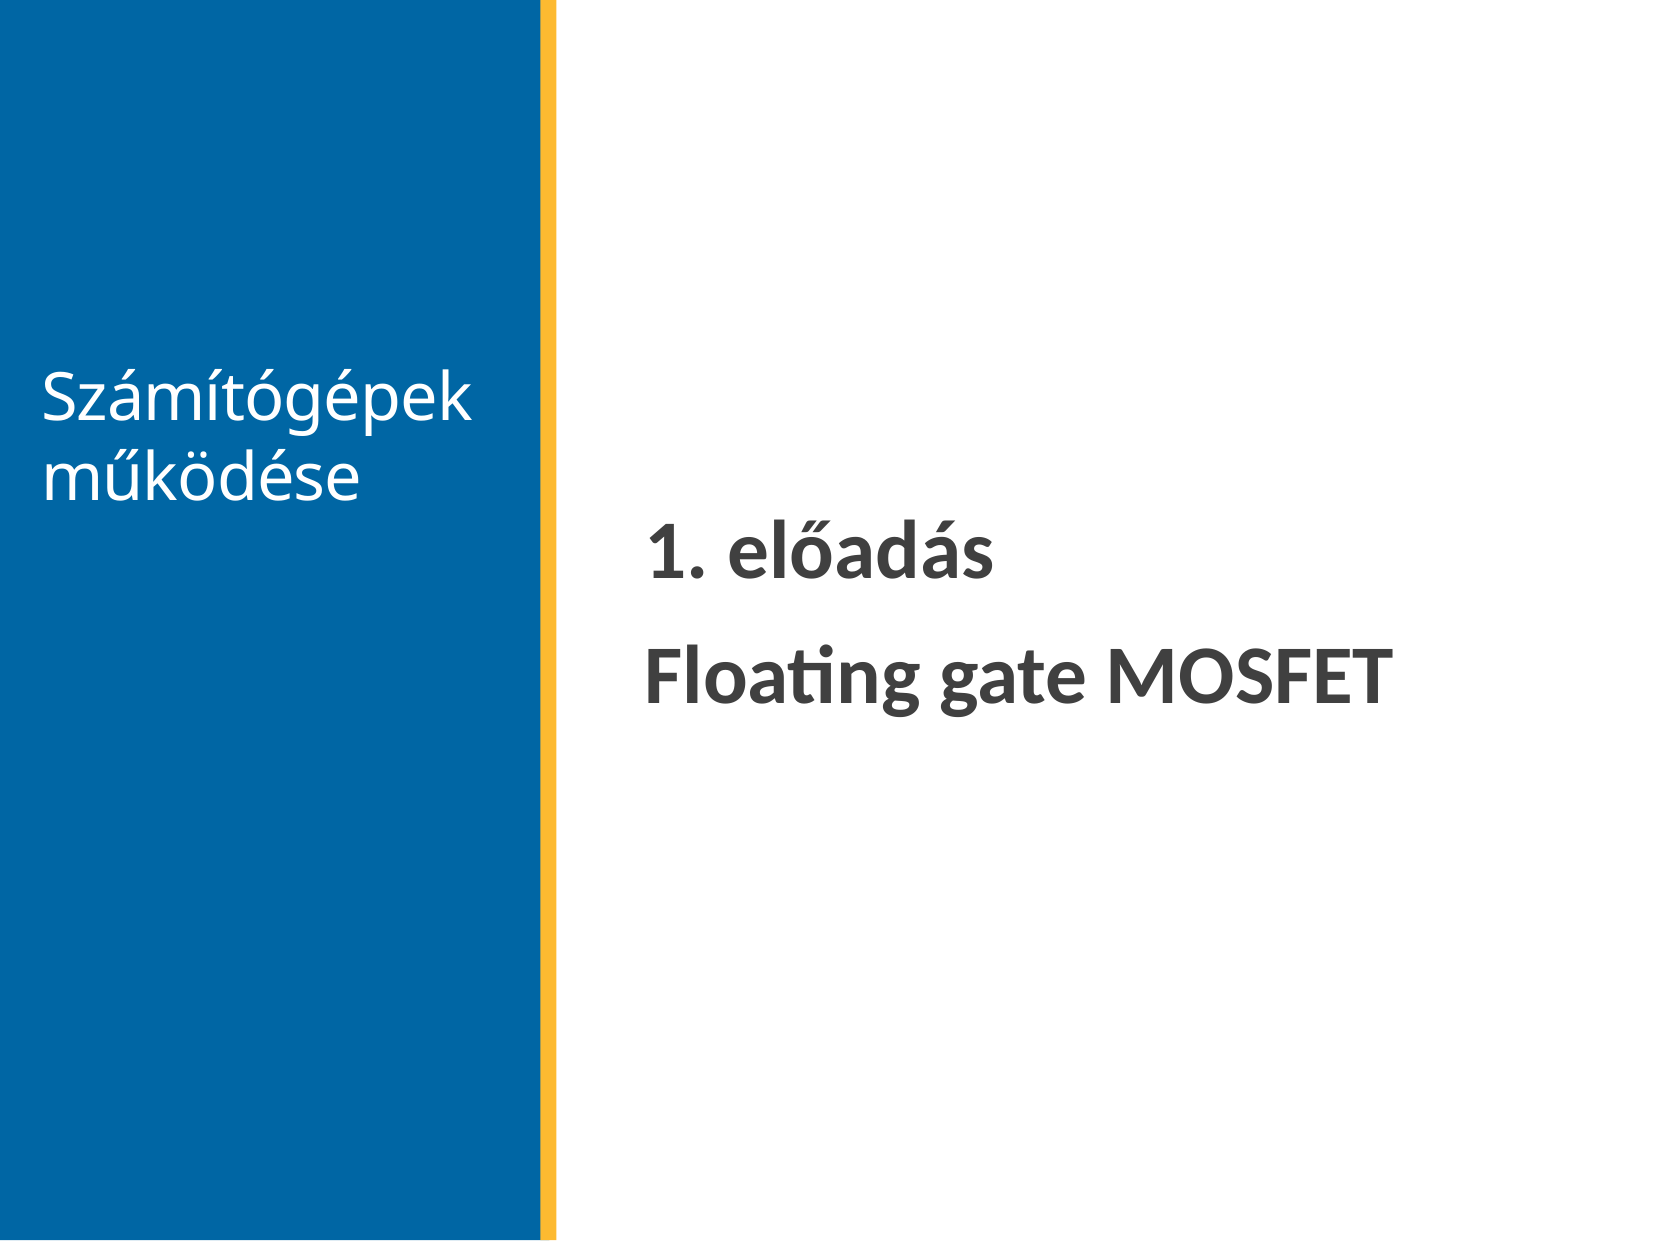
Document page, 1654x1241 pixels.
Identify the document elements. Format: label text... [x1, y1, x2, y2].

title Számítógépek működése [25, 107, 497, 521]
list 1. előadás Floating gate MOSFET [625, 132, 1532, 1084]
